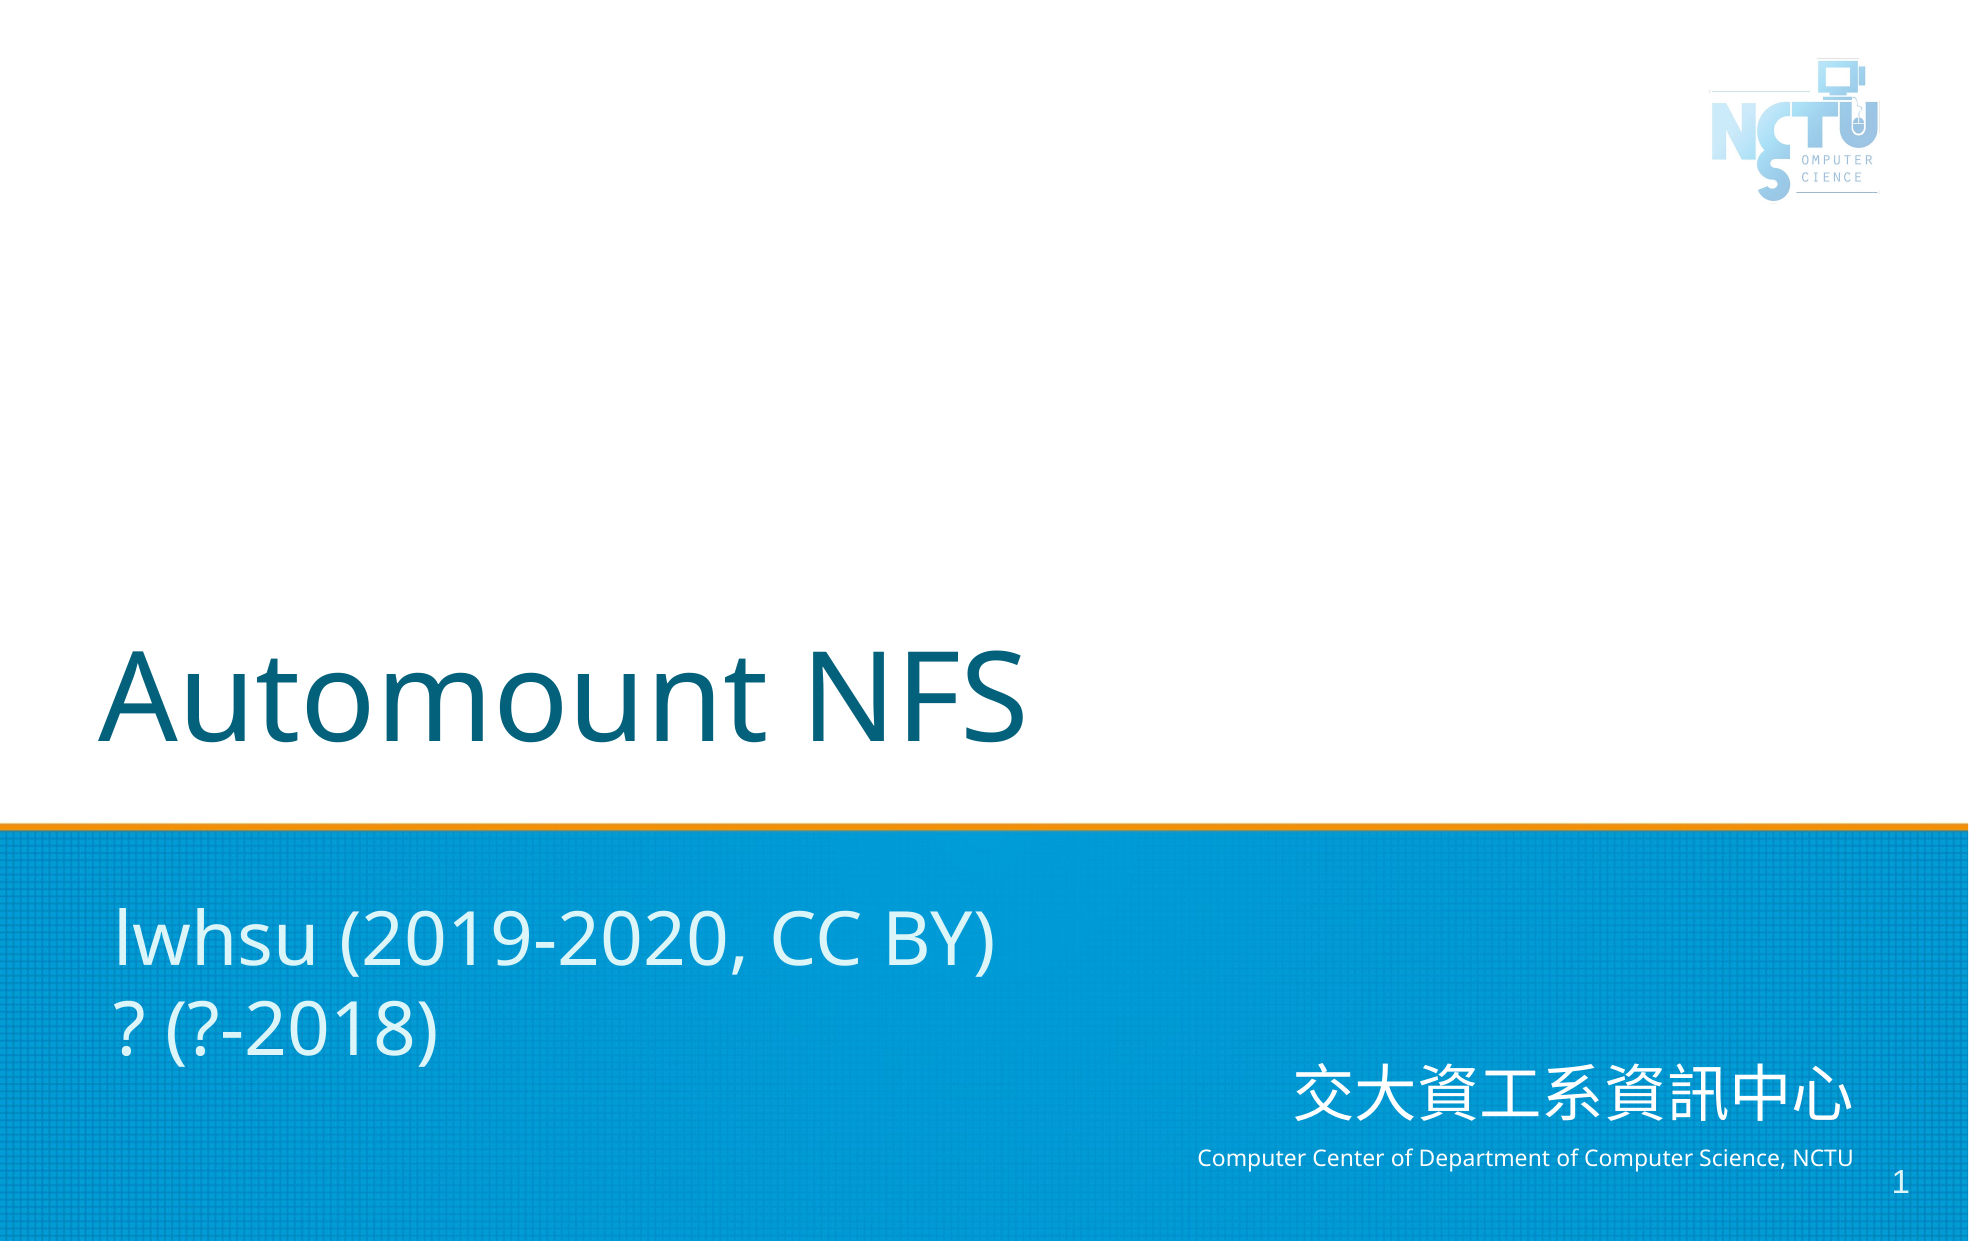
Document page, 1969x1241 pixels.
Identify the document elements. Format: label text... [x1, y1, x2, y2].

subtitle lwhsu (2019-2020, CC BY) ? (?-2018) [98, 875, 1783, 1103]
title Automount NFS [98, 559, 1870, 767]
picture [0, 0, 1969, 832]
slide_number <number> [1841, 1145, 1960, 1241]
